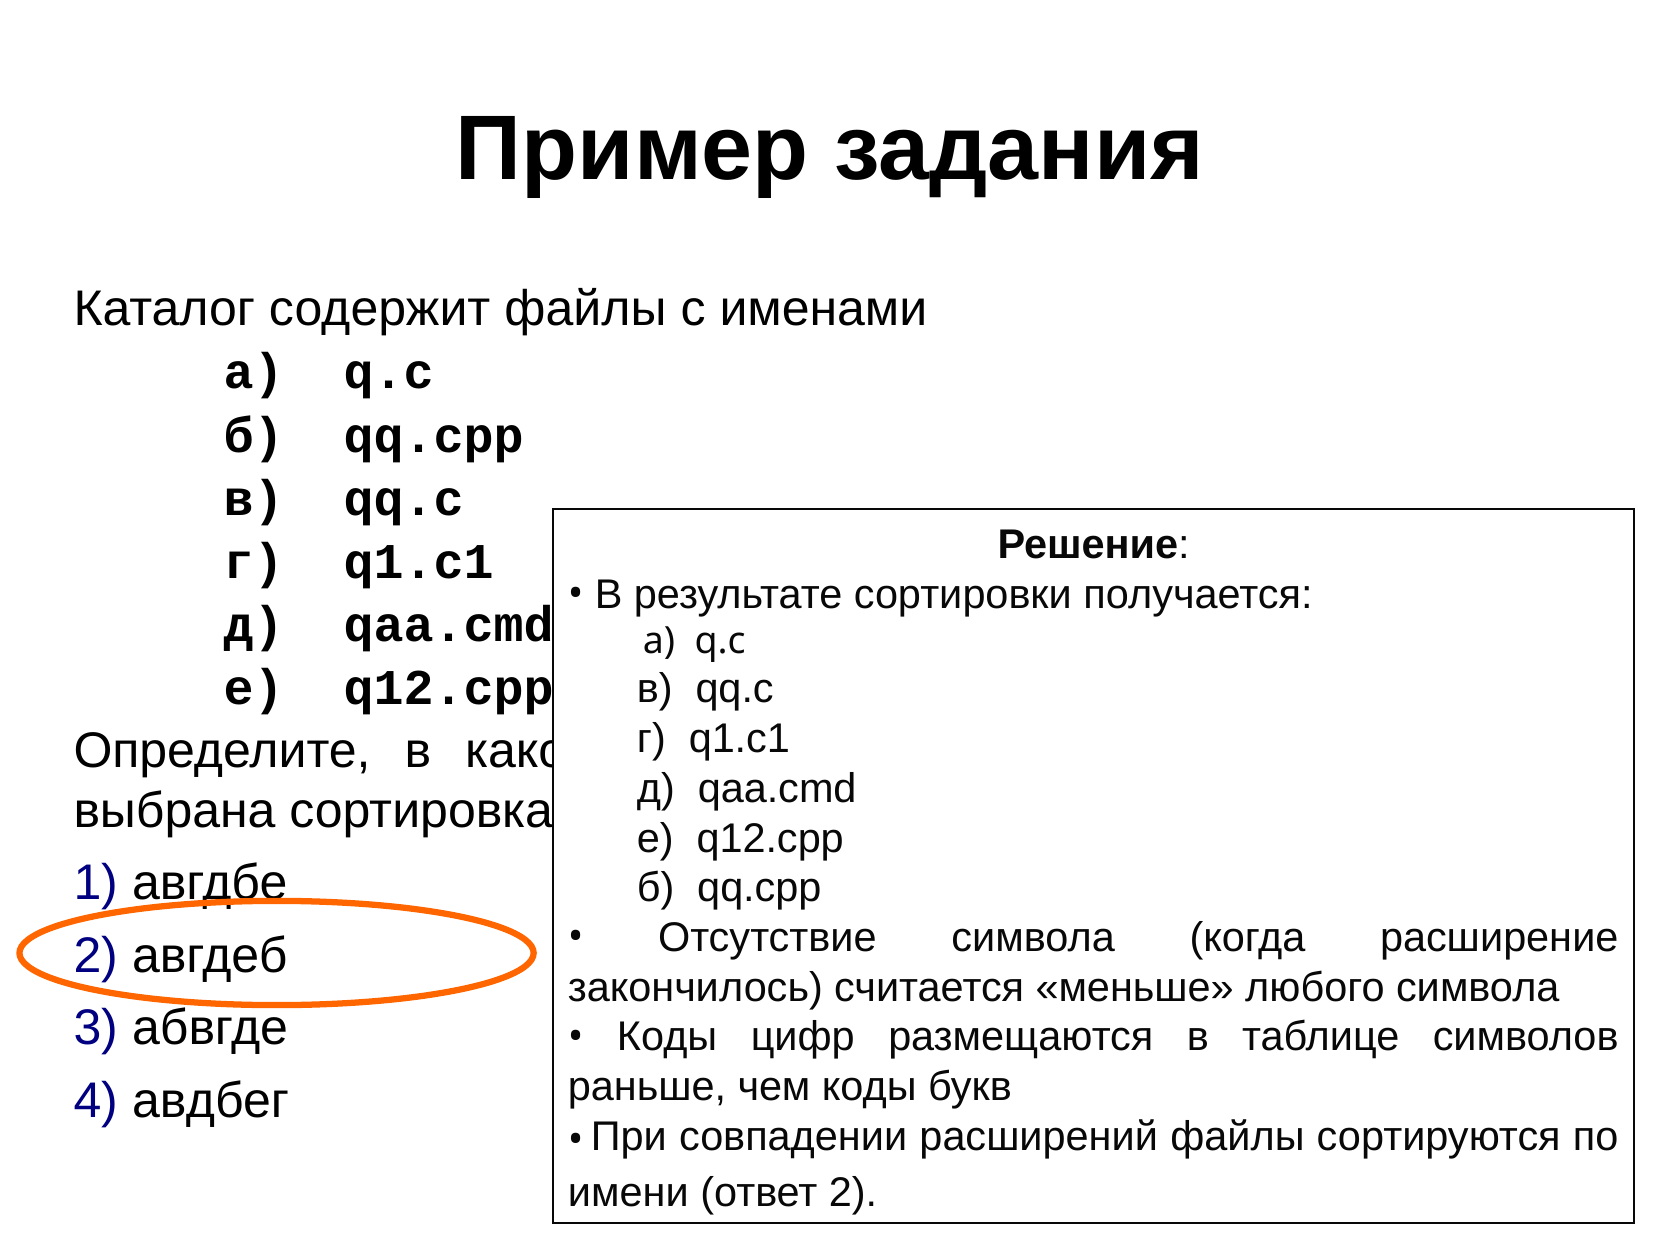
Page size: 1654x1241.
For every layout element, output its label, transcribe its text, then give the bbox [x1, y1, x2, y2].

list Каталог содержит файлы с именами а) q.c б) qq.cpp в) qq.c г) q1.c1 д) qaa.cmd е) q12.cpp Определите, в каком порядке будут показаны файлы, если выбрана сортировка по типу (по возрастанию). авгдбе авгдеб абвгде авдбег [58, 905, 530, 1001]
list Каталог содержит файлы с именами а) q.c б) qq.cpp в) qq.c г) q1.c1 д) qaa.cmd е) q12.cpp Определите, в каком порядке будут показаны файлы, если выбрана сортировка по типу (по возрастанию). авгдбе авгдеб абвгде авдбег [58, 268, 1609, 1194]
text_box Решение: В результате сортировки получается: а) q.c в) qq.c г) q1.c1 д) qaa.cmd е) q12.cpp б) qq.cpp Отсутствие символа (когда расширение закончилось) считается «меньше» любого символа Коды цифр размещаются в таблице символов раньше, чем коды букв При совпадении расширений файлы сортируются по имени (ответ 2). [553, 509, 1634, 1223]
title Пример задания [82, 68, 1571, 268]
